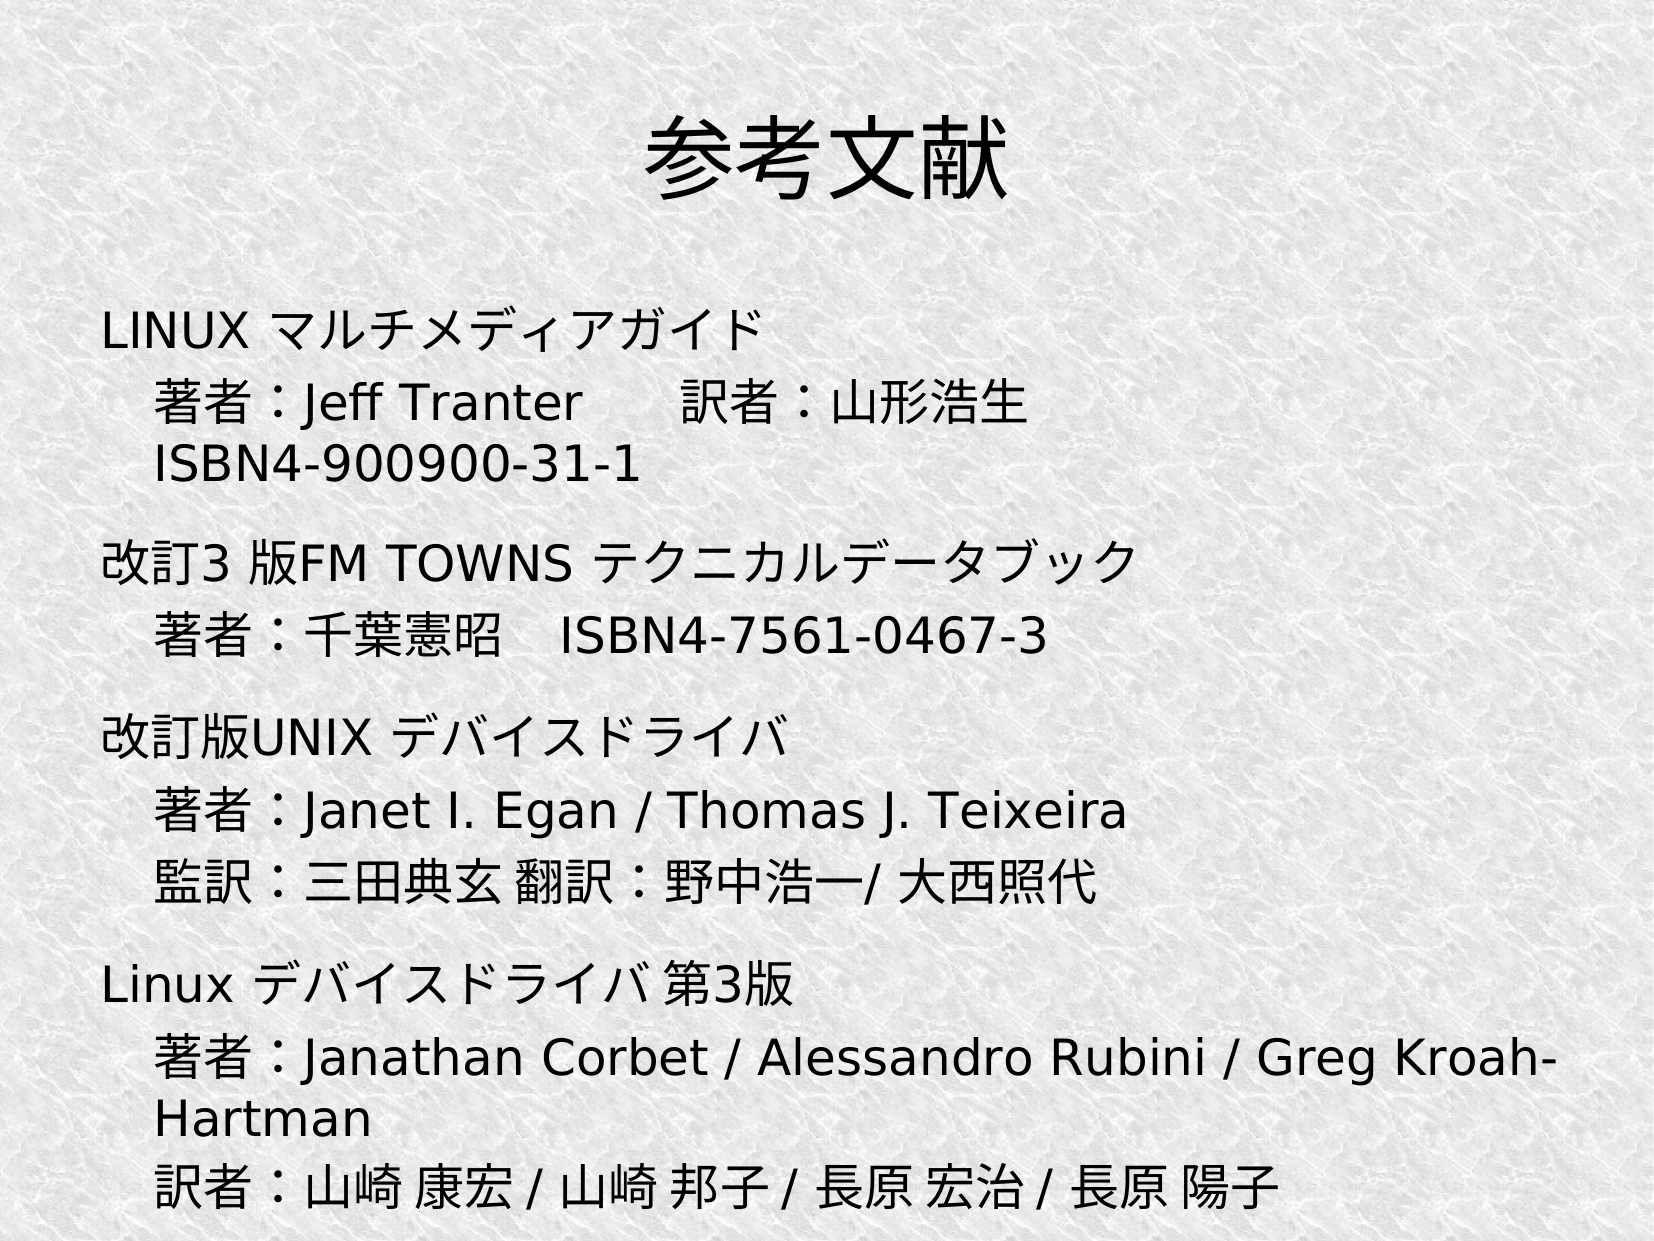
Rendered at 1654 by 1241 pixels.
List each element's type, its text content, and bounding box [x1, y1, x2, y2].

title 参考文献 [82, 56, 1571, 250]
picture [0, 0, 1654, 1241]
list LINUX マルチメディアガイド 著者：Jeff Tranter 訳者：山形浩生 ISBN4-900900-31-1 改訂3 版FM TOWNS テクニカルデータブック 著者：千葉憲昭 ISBN4-7561-0467-3 改訂版UNIX デバイスドライバ 著者：Janet I. Egan / Thomas J. Teixeira 監訳：三田典玄 翻訳：野中浩一/ 大西照代 Linux デバイスドライバ 第3版 著者：Janathan Corbet / Alessandro Rubini / Greg Kroah-Hartman 訳者：山崎 康宏 / 山崎 邦子 / 長原 宏治 / 長原 陽子 [82, 290, 1571, 1094]
